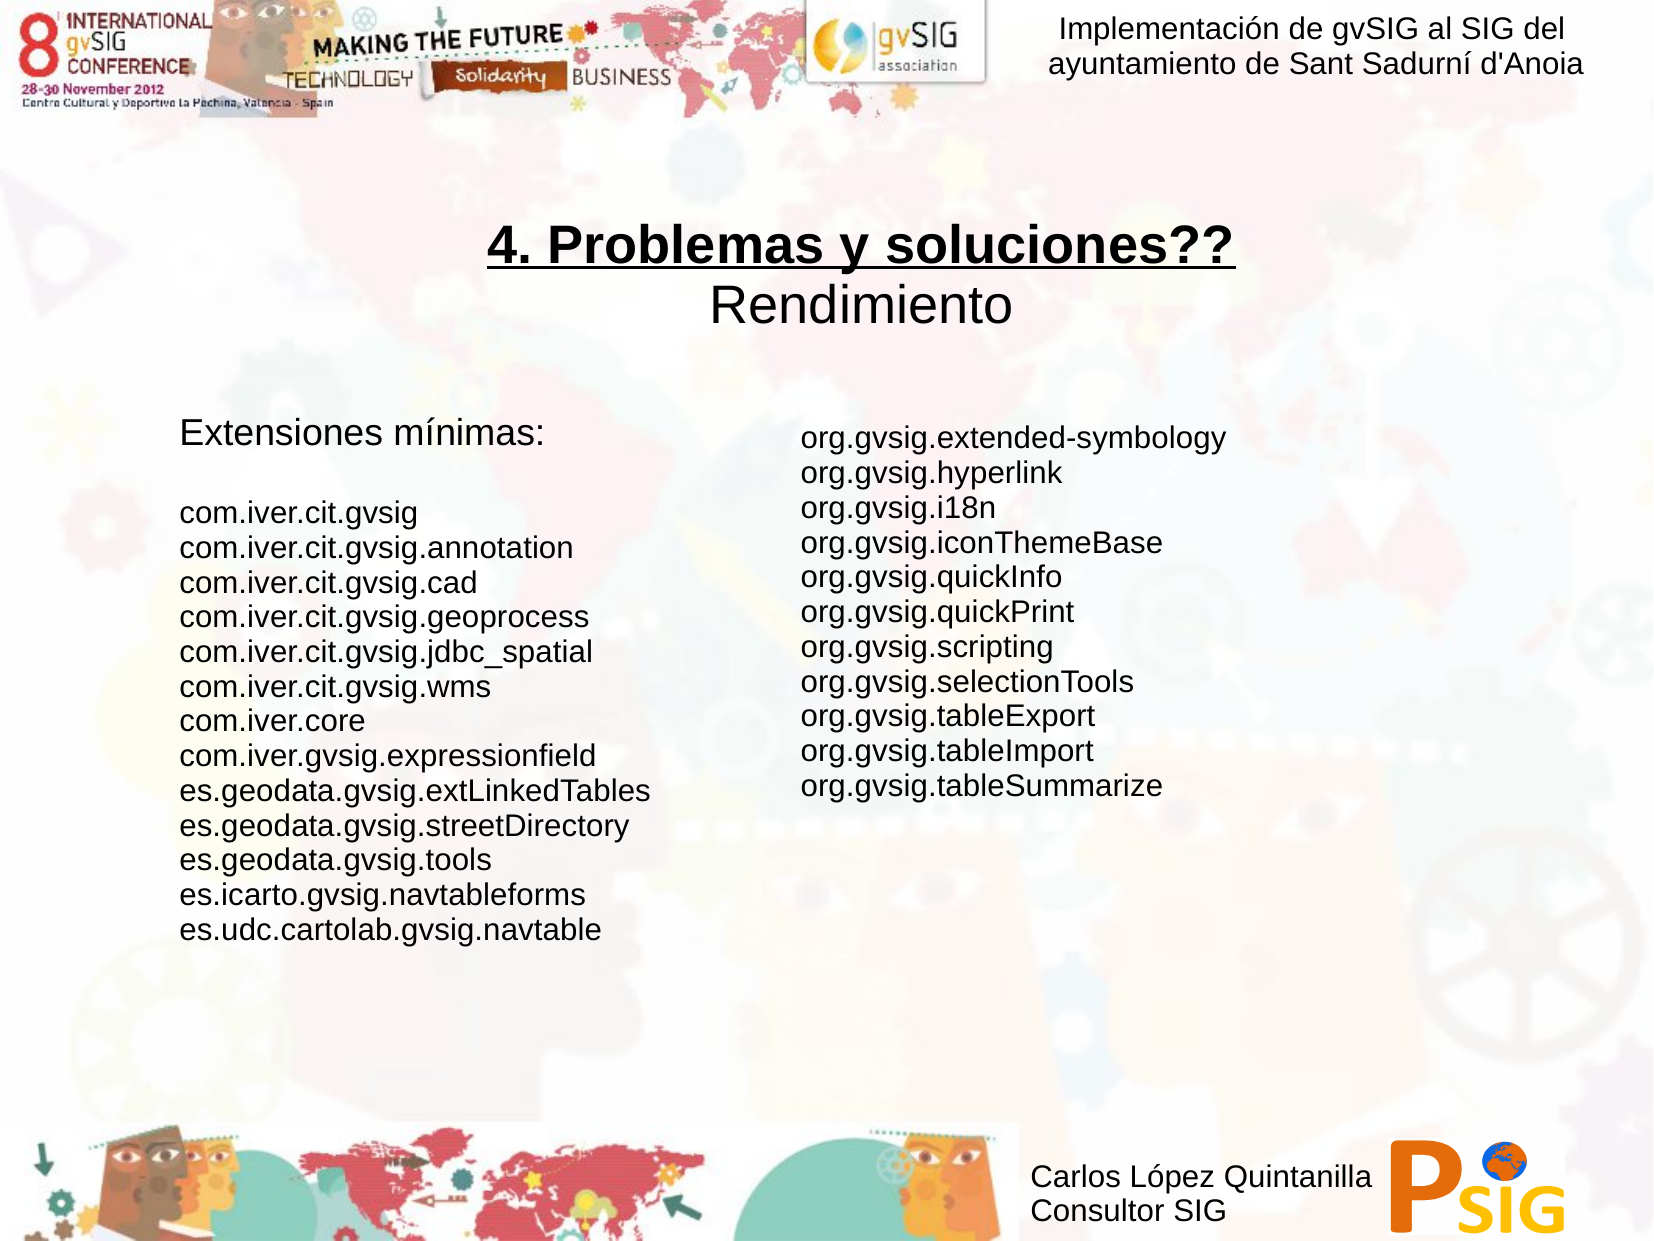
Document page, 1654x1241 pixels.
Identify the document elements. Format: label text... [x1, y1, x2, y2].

picture [0, 0, 1654, 1241]
text_box Extensiones mínimas: com.iver.cit.gvsig com.iver.cit.gvsig.annotation com.iver.cit.gvsig.cad com.iver.cit.gvsig.geoprocess com.iver.cit.gvsig.jdbc_spatial com.iver.cit.gvsig.wms com.iver.core com.iver.gvsig.expressionfield es.geodata.gvsig.extLinkedTables es.geodata.gvsig.streetDirectory es.geodata.gvsig.tools es.icarto.gvsig.navtableforms es.udc.cartolab.gvsig.navtable [164, 403, 1565, 990]
text_box org.gvsig.extended-symbology org.gvsig.hyperlink org.gvsig.i18n org.gvsig.iconThemeBase org.gvsig.quickInfo org.gvsig.quickPrint org.gvsig.scripting org.gvsig.selectionTools org.gvsig.tableExport org.gvsig.tableImport org.gvsig.tableSummarize [785, 413, 1241, 811]
text_box 4. Problemas y soluciones?? Rendimiento [472, 206, 1251, 345]
